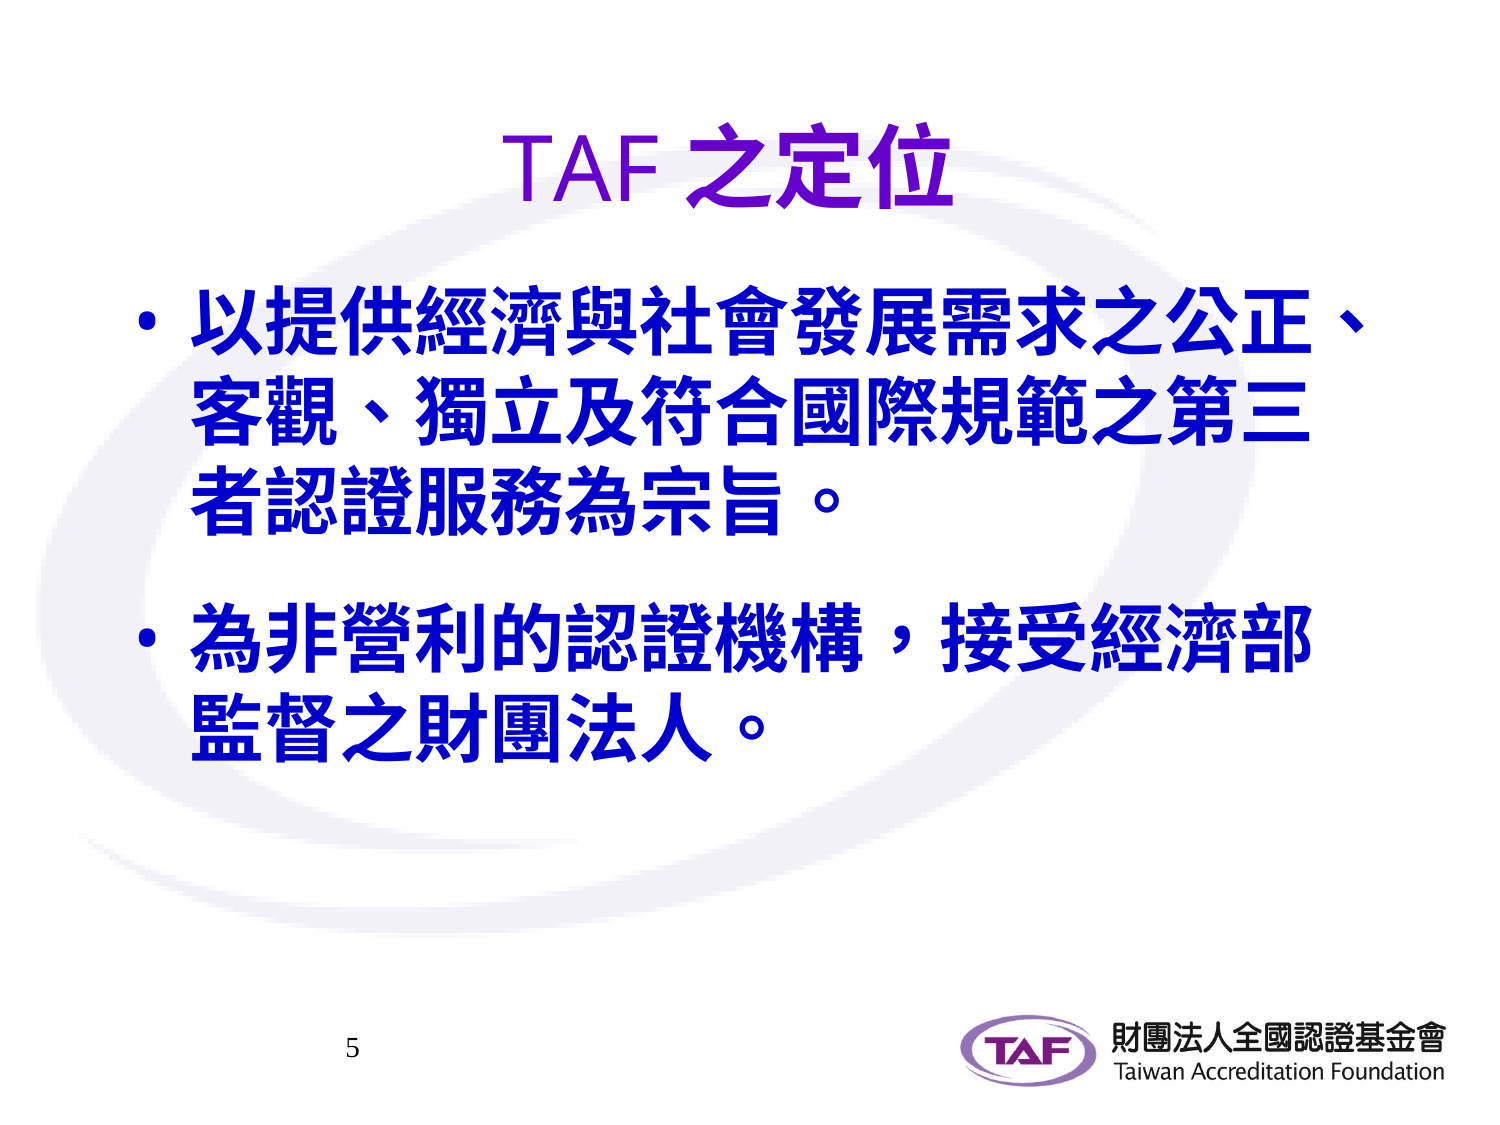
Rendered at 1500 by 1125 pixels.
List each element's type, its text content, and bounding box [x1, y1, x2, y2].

picture [937, 999, 1462, 1097]
text_box <編號> [199, 1021, 376, 1125]
text_box 以提供經濟與社會發展需求之公正、客觀、獨立及符合國際規範之第三者認證服務為宗旨。 為非營利的認證機構，接受經濟部監督之財團法人。 [118, 267, 1342, 1012]
text_box TAF之定位 [92, 101, 1368, 290]
